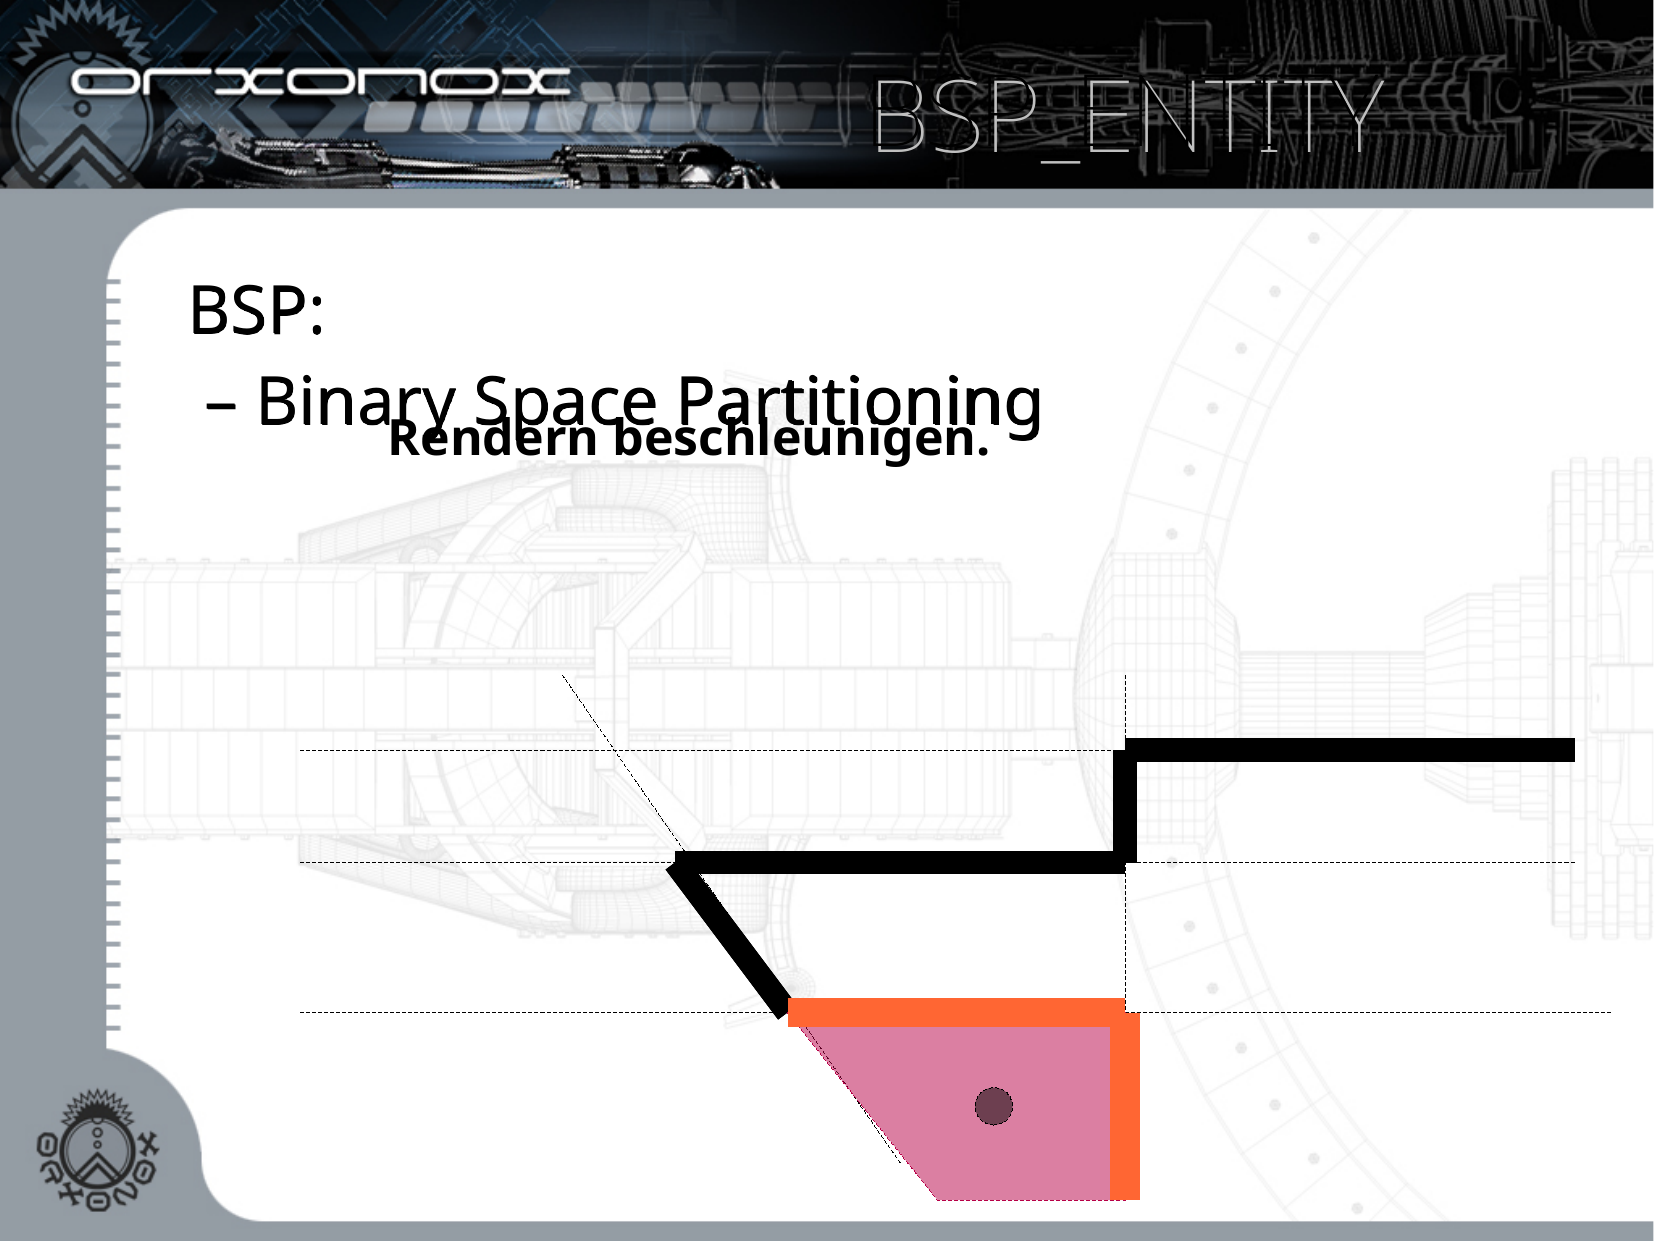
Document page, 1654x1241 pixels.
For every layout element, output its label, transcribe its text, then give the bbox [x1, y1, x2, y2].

text_box [799, 1027, 1126, 1201]
text_box BSP: – Binary Space Partitioning [187, 262, 1538, 430]
picture [0, 0, 1654, 1241]
text_box BSP_ENTITY [813, 32, 1389, 172]
text_box Rendern beschleunigen. [337, 394, 1613, 474]
